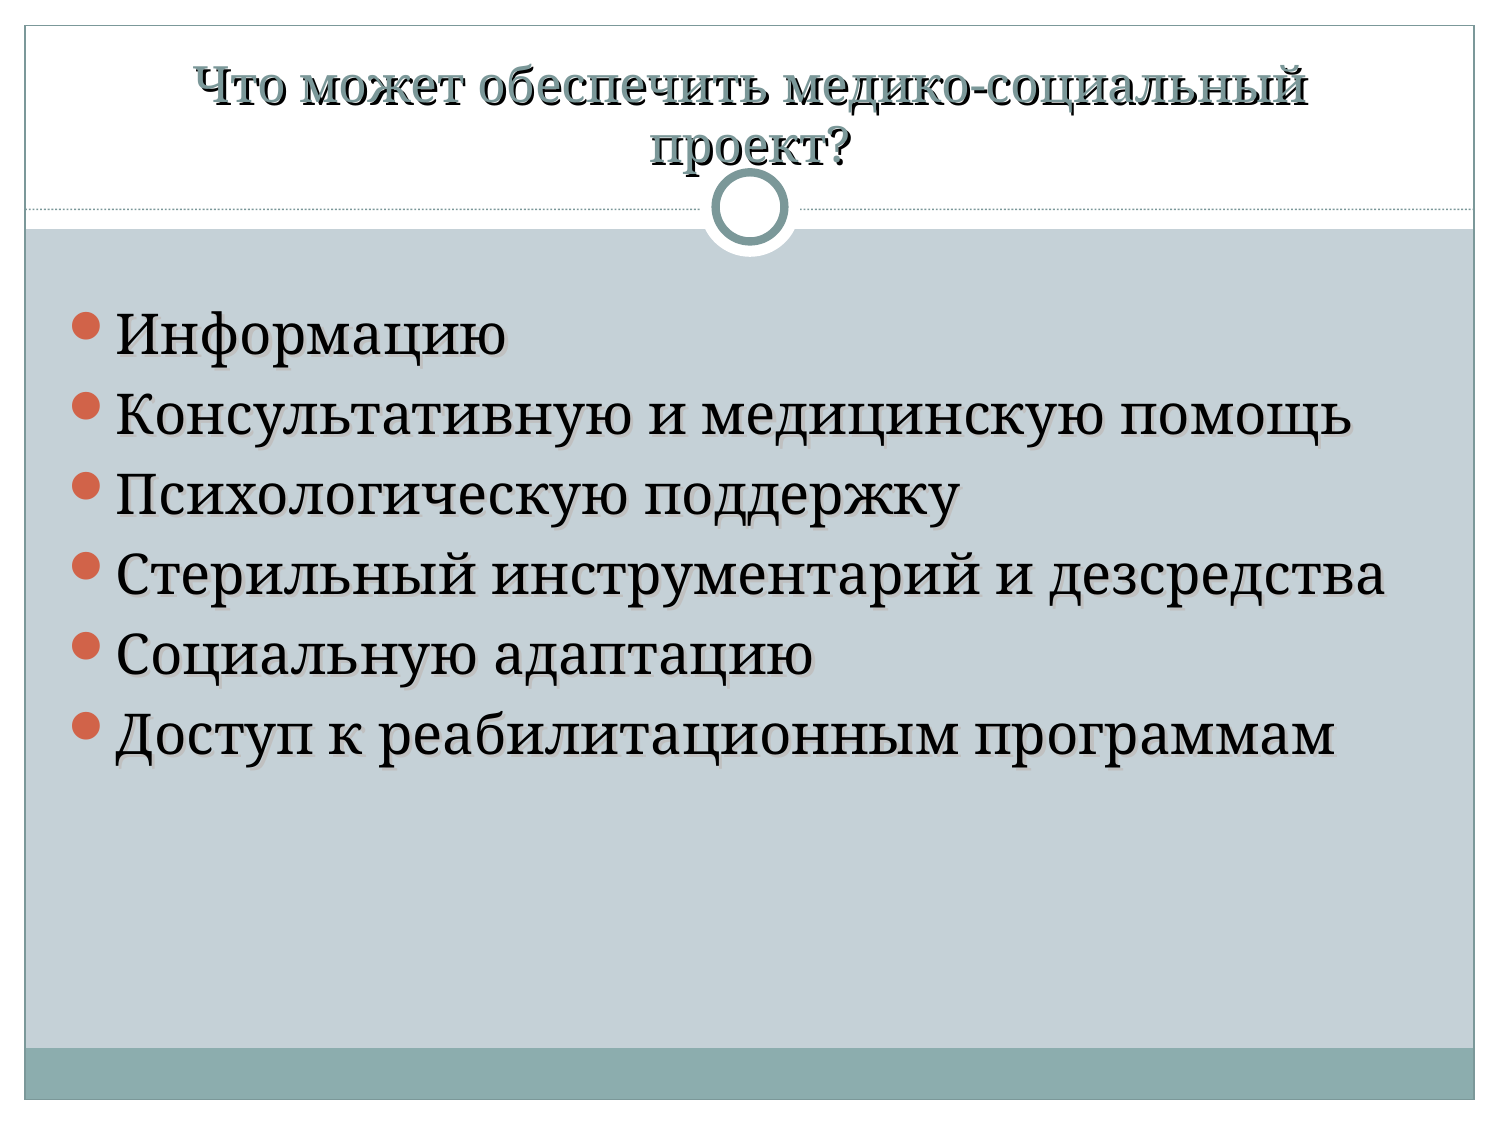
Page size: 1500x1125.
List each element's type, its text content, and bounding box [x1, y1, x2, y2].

title Что может обеспечить медико-социальный проект? [75, 45, 1426, 177]
list Информацию Консультативную и медицинскую помощь Психологическую поддержку Стерильный инструментарий и дезсредства Социальную адаптацию Доступ к реабилитационным программам [53, 290, 1471, 1036]
